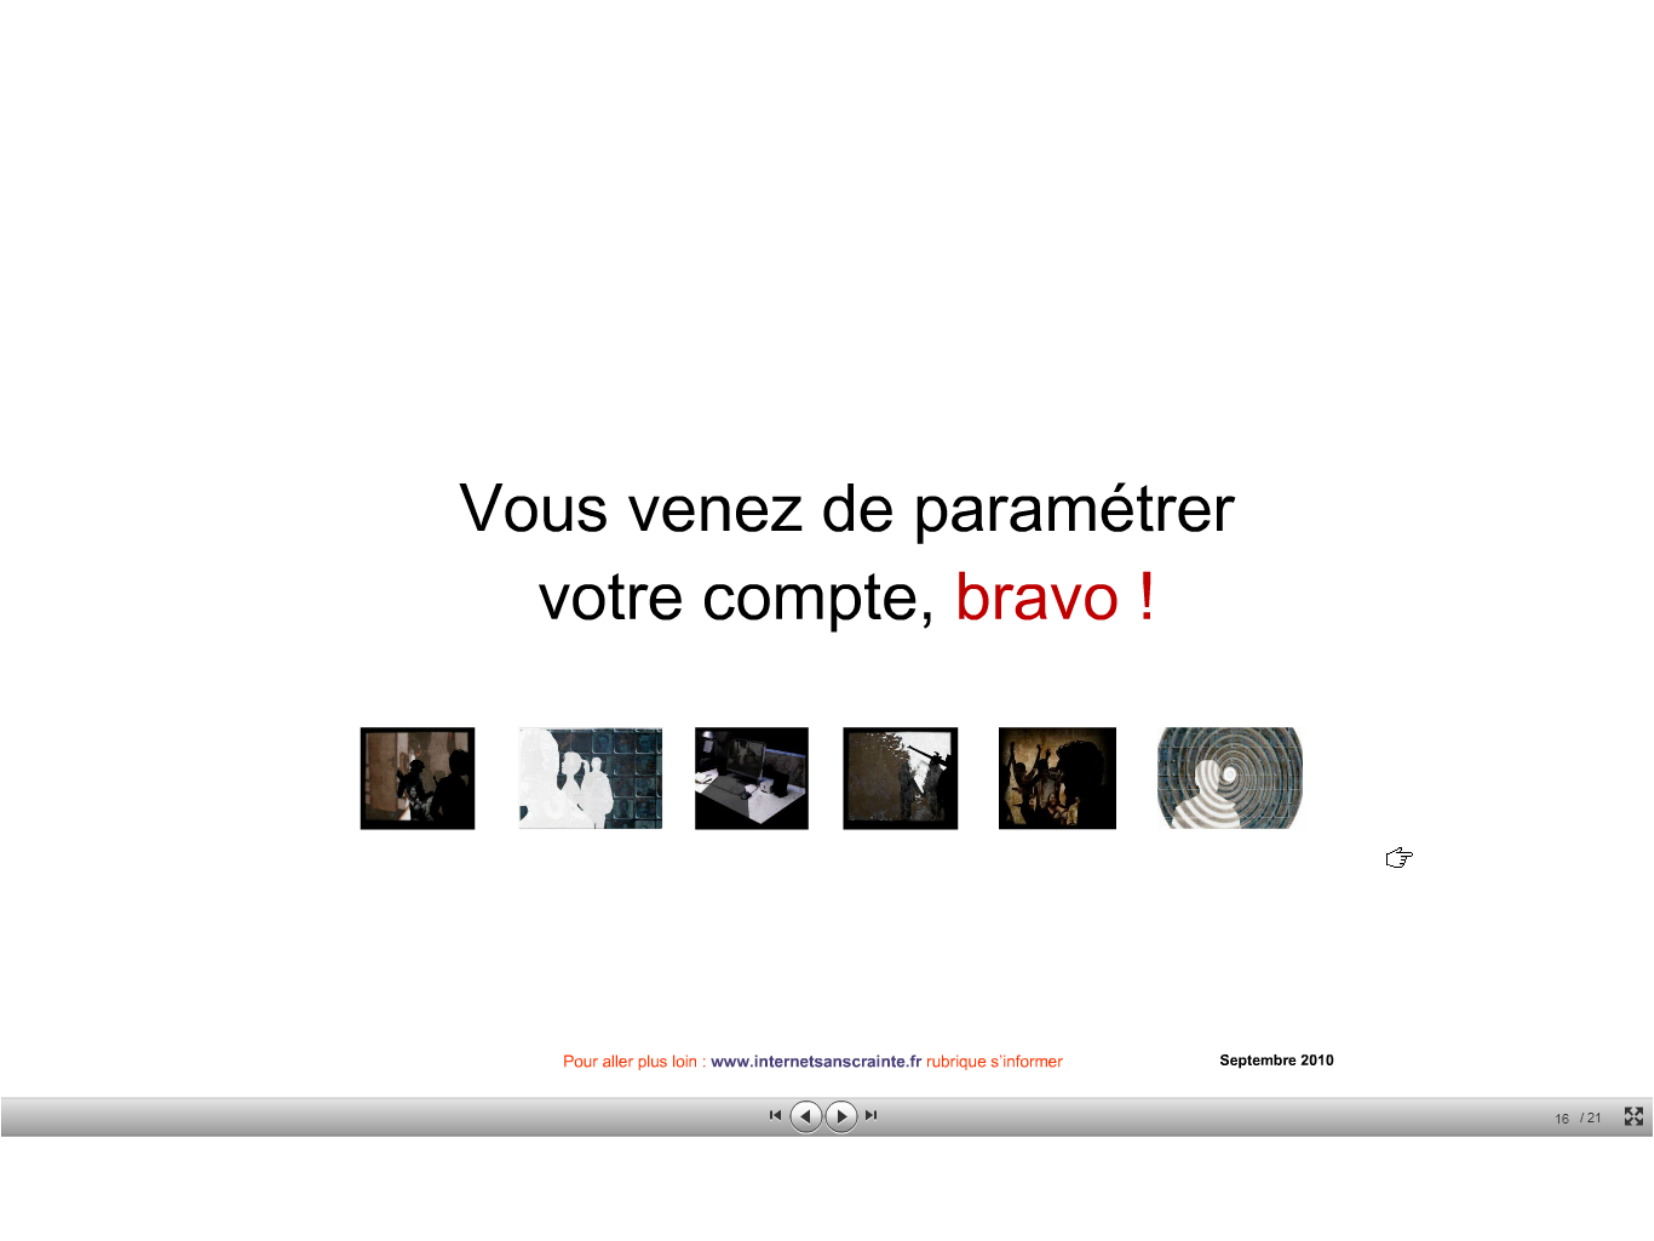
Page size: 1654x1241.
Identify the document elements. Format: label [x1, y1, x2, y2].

picture [0, 206, 1654, 1137]
